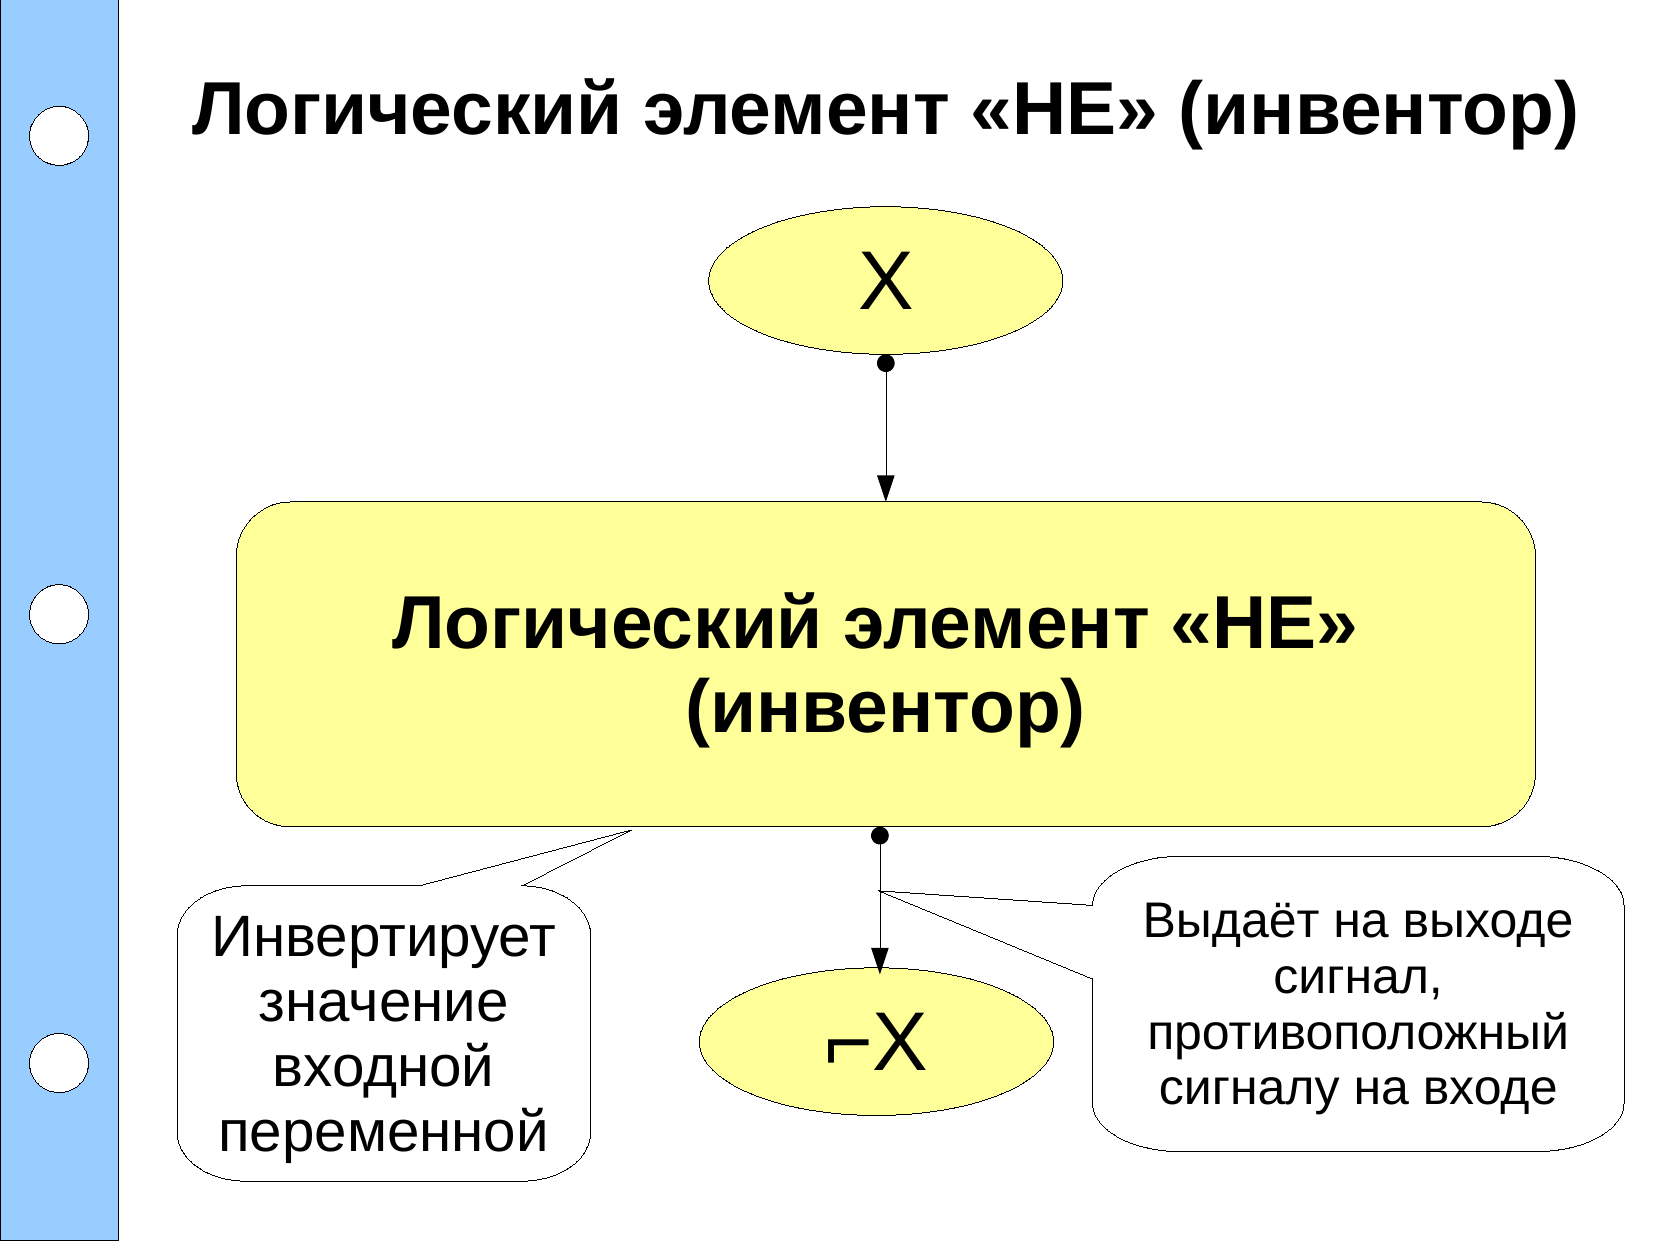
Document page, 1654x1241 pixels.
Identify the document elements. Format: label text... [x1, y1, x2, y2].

text_box ⌐X [699, 967, 1054, 1116]
text_box Логический элемент «НЕ» (инвентор) [236, 501, 1536, 827]
text_box X [708, 206, 1063, 355]
text_box Выдаёт на выходе сигнал, противоположный сигналу на входе [878, 856, 1625, 1152]
text_box Инвертирует значение входной переменной [177, 830, 632, 1182]
text_box [0, 0, 119, 1241]
text_box Логический элемент «НЕ» (инвентор) [118, 59, 1654, 158]
